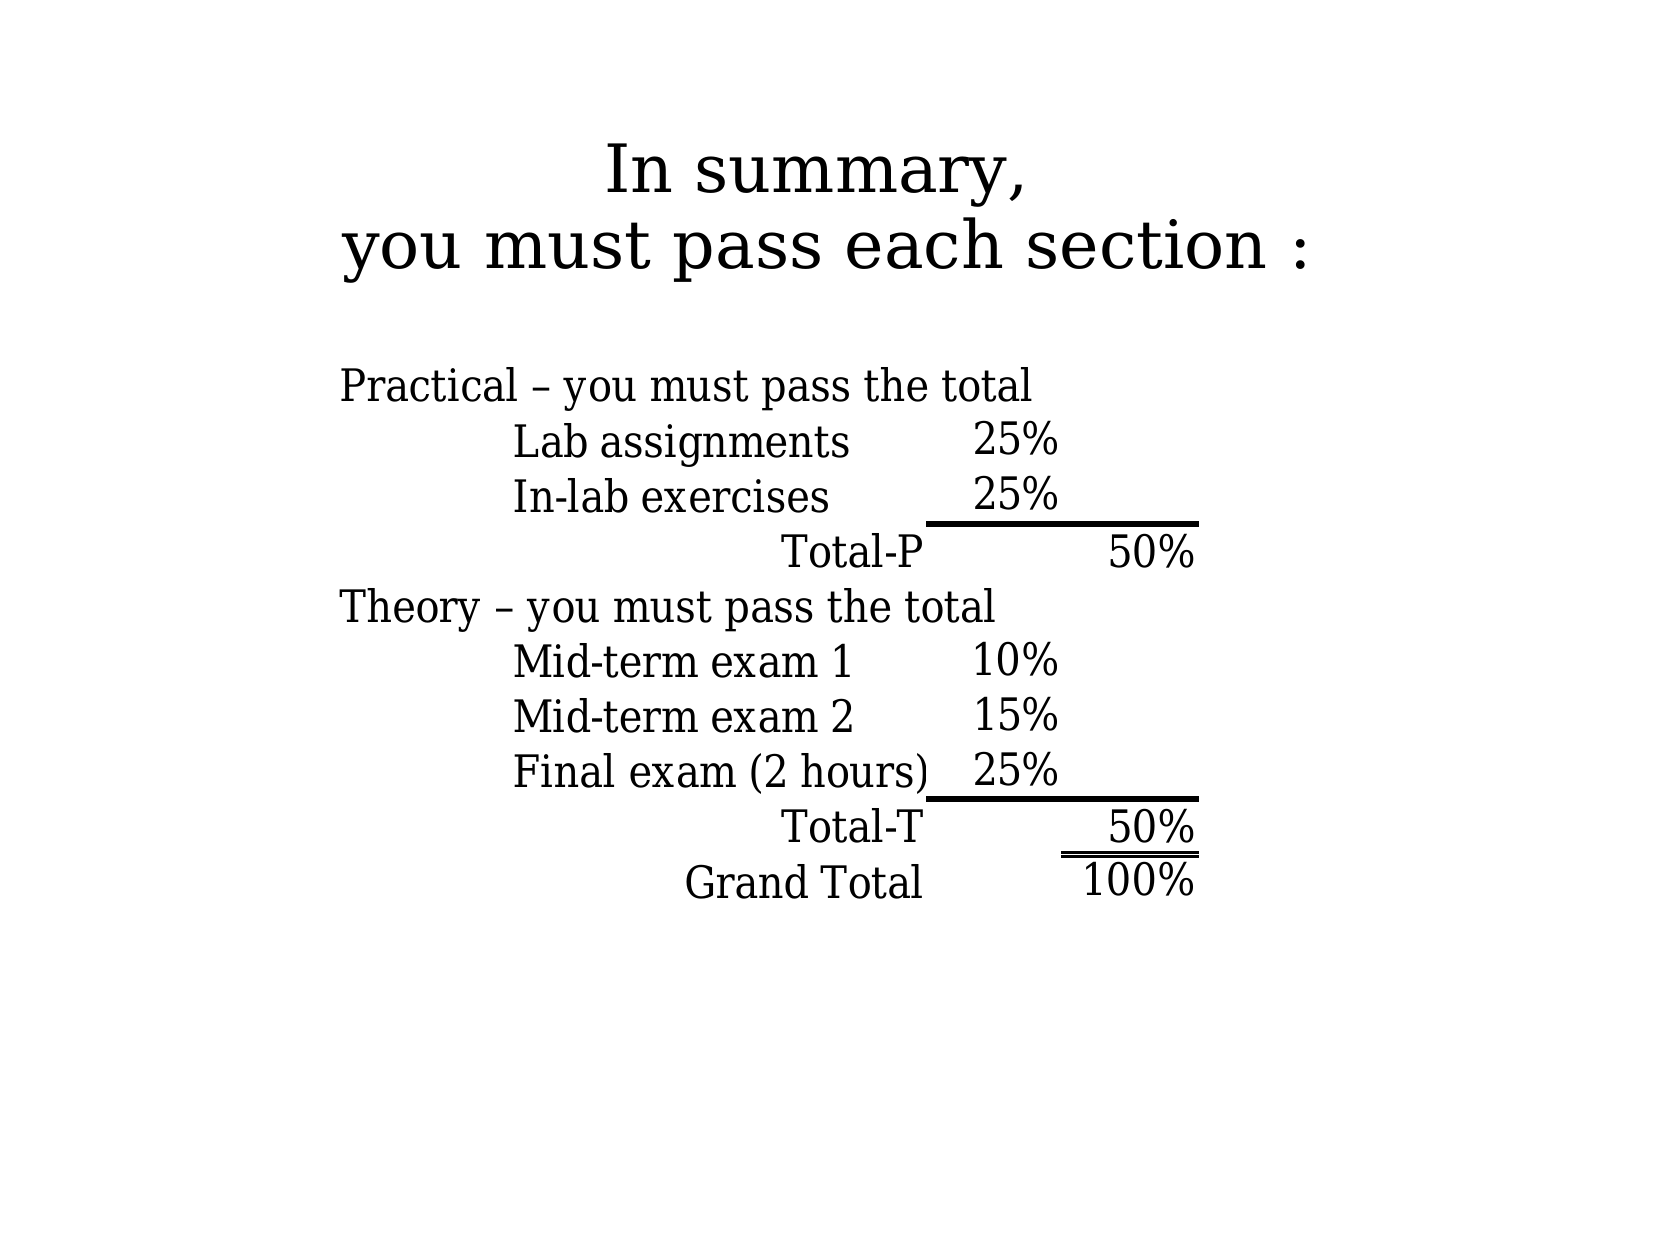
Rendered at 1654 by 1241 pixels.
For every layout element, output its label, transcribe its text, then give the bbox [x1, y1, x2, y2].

chart [337, 357, 1302, 938]
title In summary, you must pass each section : [121, 102, 1534, 311]
